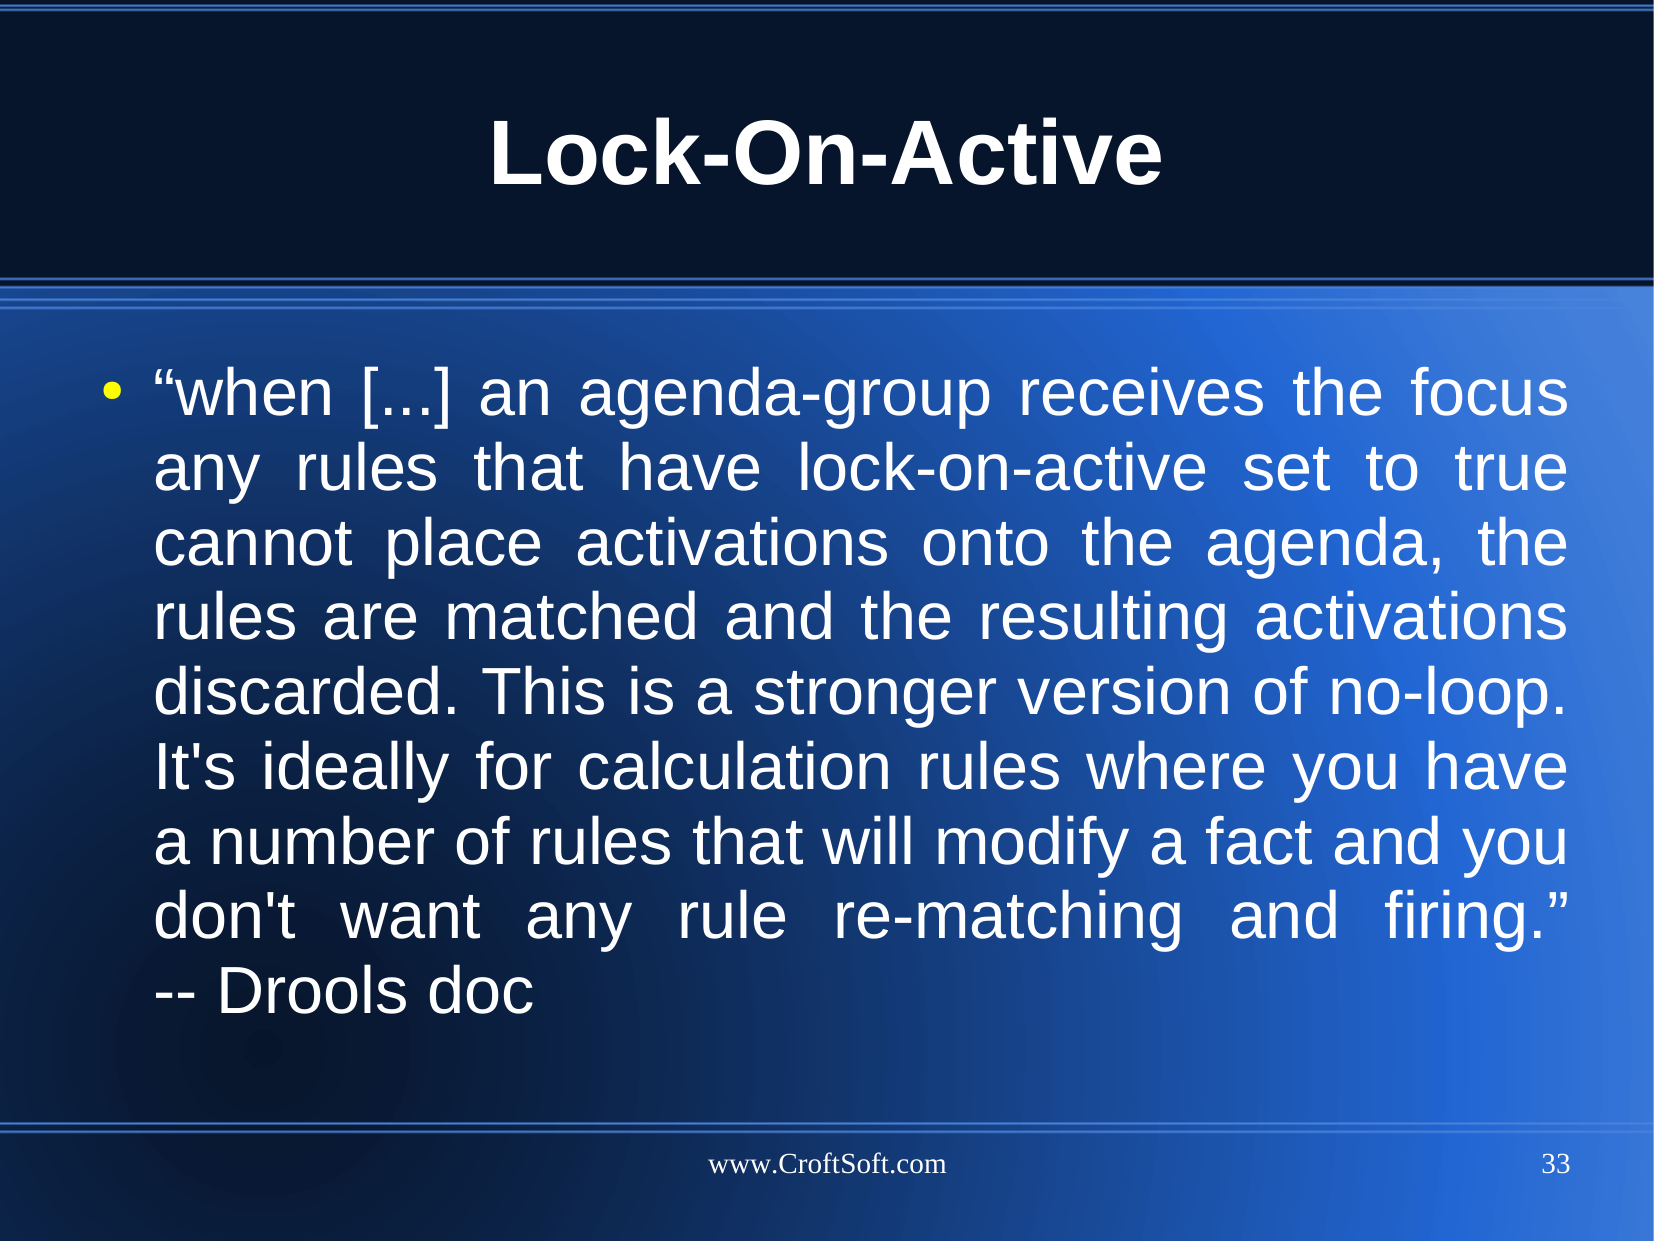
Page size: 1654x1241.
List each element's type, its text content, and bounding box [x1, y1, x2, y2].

list “when [...] an agenda-group receives the focus any rules that have lock-on-active set to true cannot place activations onto the agenda, the rules are matched and the resulting activations discarded. This is a stronger version of no-loop. It's ideally for calculation rules where you have a number of rules that will modify a fact and you don't want any rule re-matching and firing.” -- Drools doc [82, 355, 1571, 1058]
picture [0, 0, 1654, 1241]
title Lock-On-Active [82, 49, 1571, 257]
